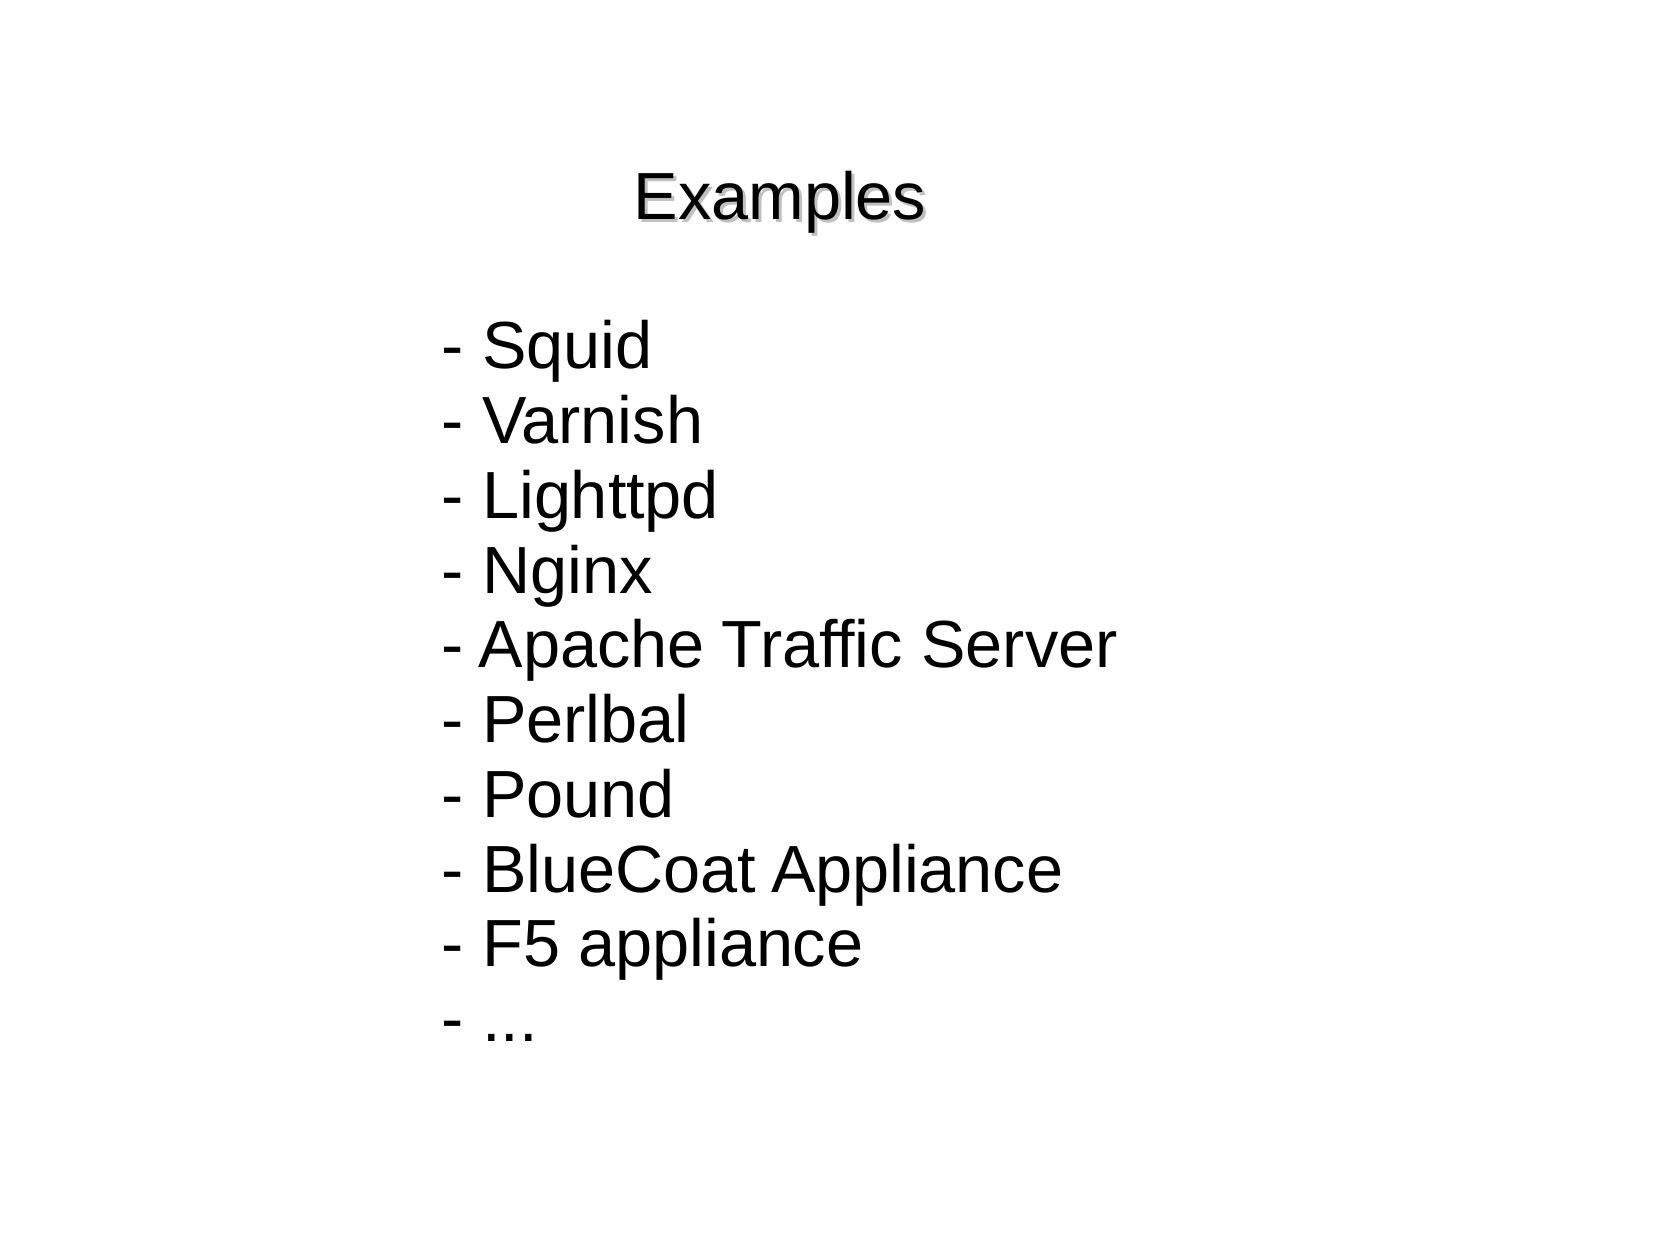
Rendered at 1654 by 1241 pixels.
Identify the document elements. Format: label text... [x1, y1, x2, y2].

text_box Examples - Squid - Varnish - Lighttpd - Nginx - Apache Traffic Server - Perlbal - Pound - BlueCoat Appliance - F5 appliance - ... [426, 151, 1139, 1163]
